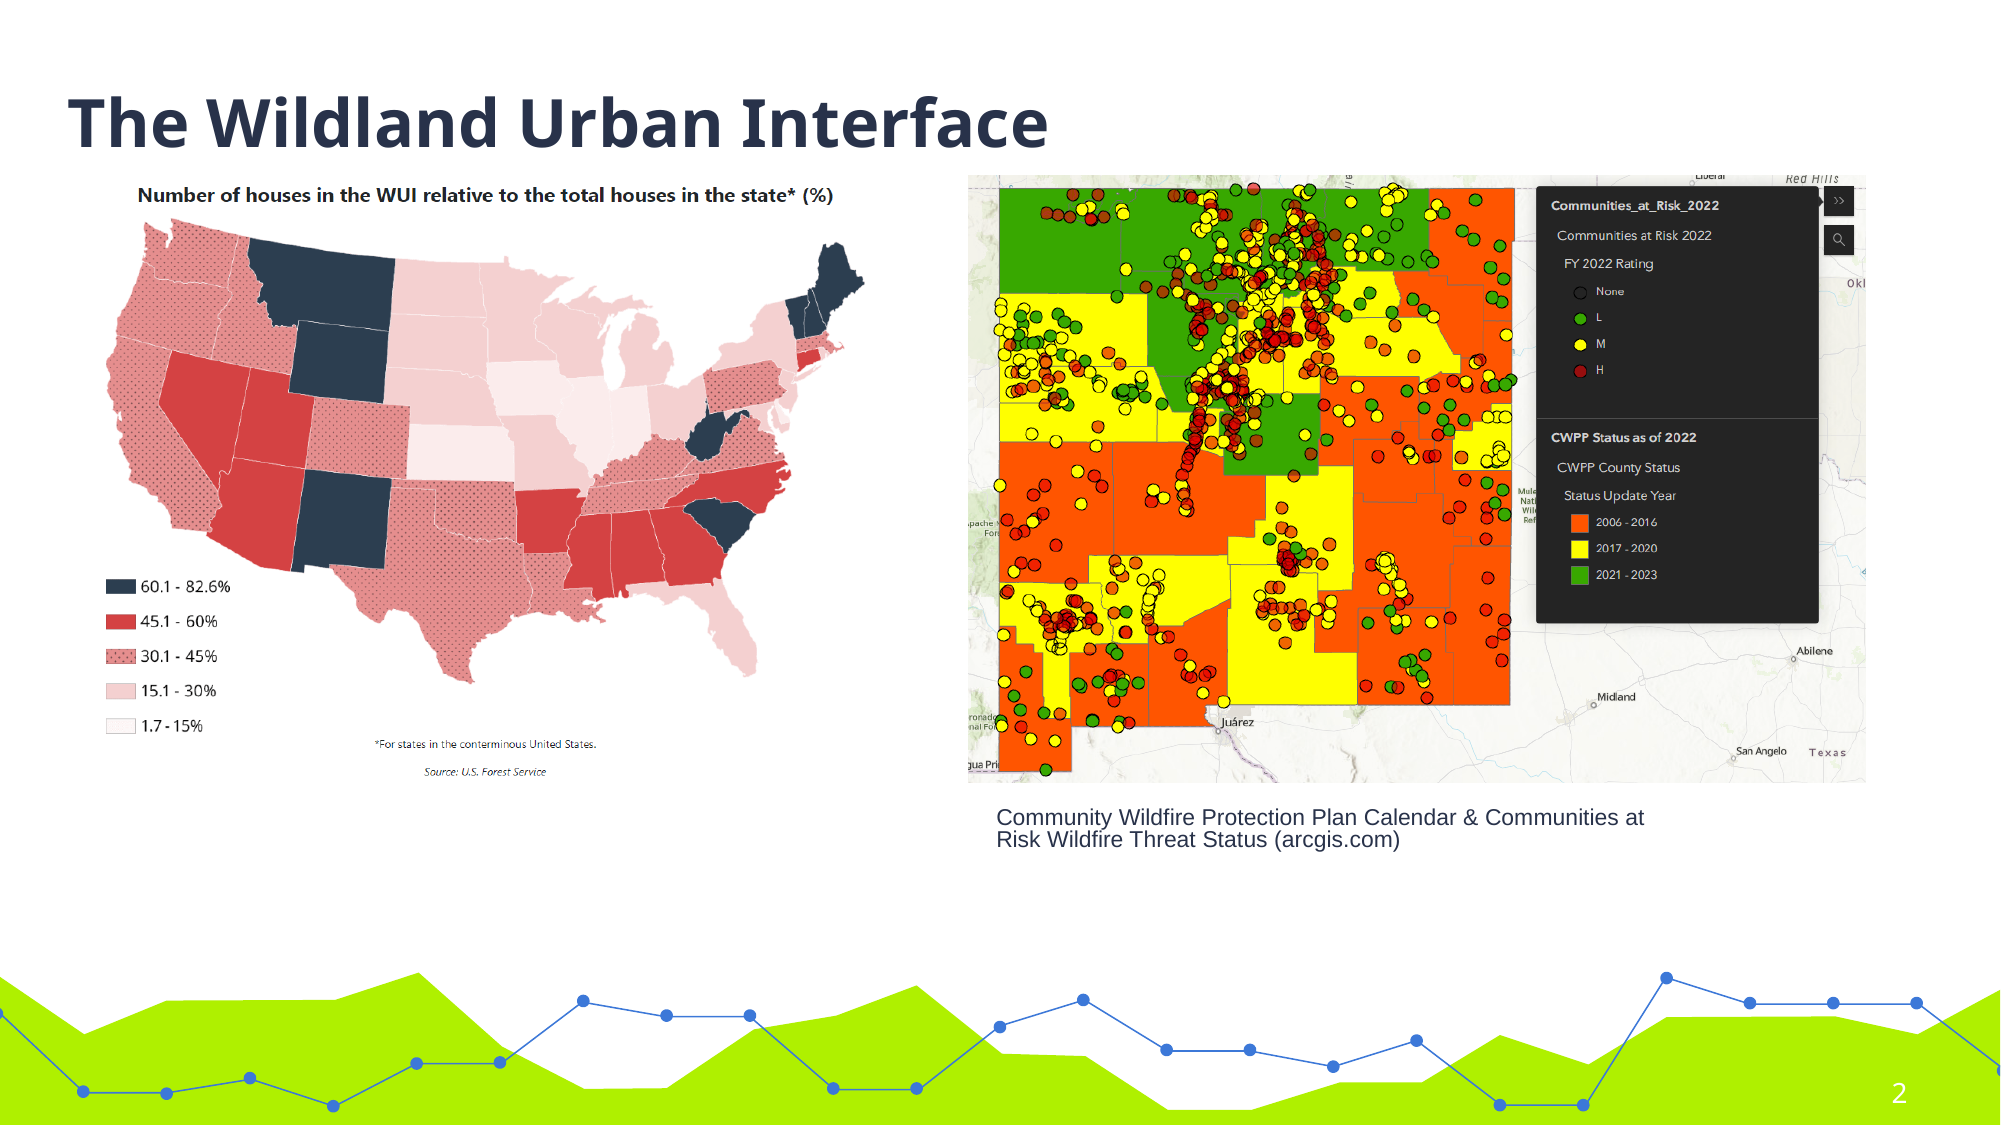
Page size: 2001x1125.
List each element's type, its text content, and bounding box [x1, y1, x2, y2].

picture [968, 175, 1866, 783]
title The Wildland Urban Interface [47, 60, 1299, 157]
picture [85, 175, 899, 783]
slide_number 2 [1871, 1055, 1992, 1125]
text_box Community Wildfire Protection Plan Calendar & Communities at Risk Wildfire Threat Status (arcgis.com) [981, 794, 1680, 866]
